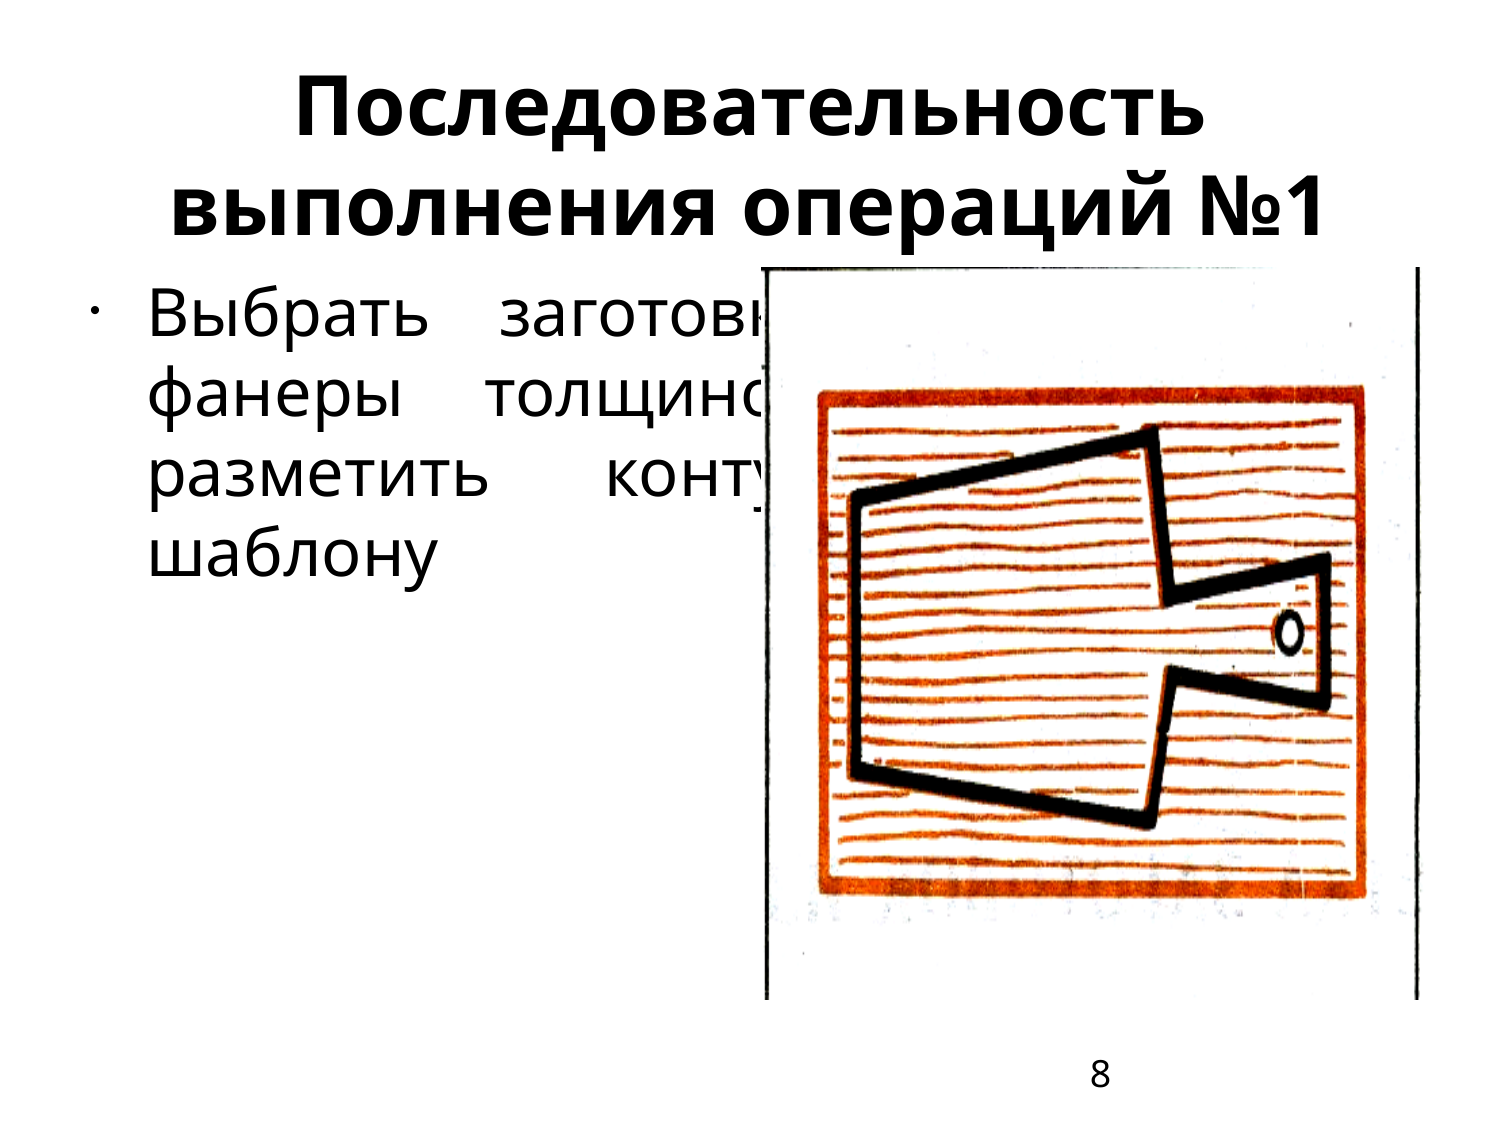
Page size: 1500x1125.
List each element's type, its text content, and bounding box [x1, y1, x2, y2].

picture [761, 267, 1424, 1000]
title Последовательность выполнения операций №1 [75, 45, 1425, 233]
slide_number <номер> [1074, 1042, 1425, 1103]
list Выбрать заготовку из доски или фанеры толщиной 10…12 мм и разметить контур изделия по шаблону [75, 262, 1425, 1005]
